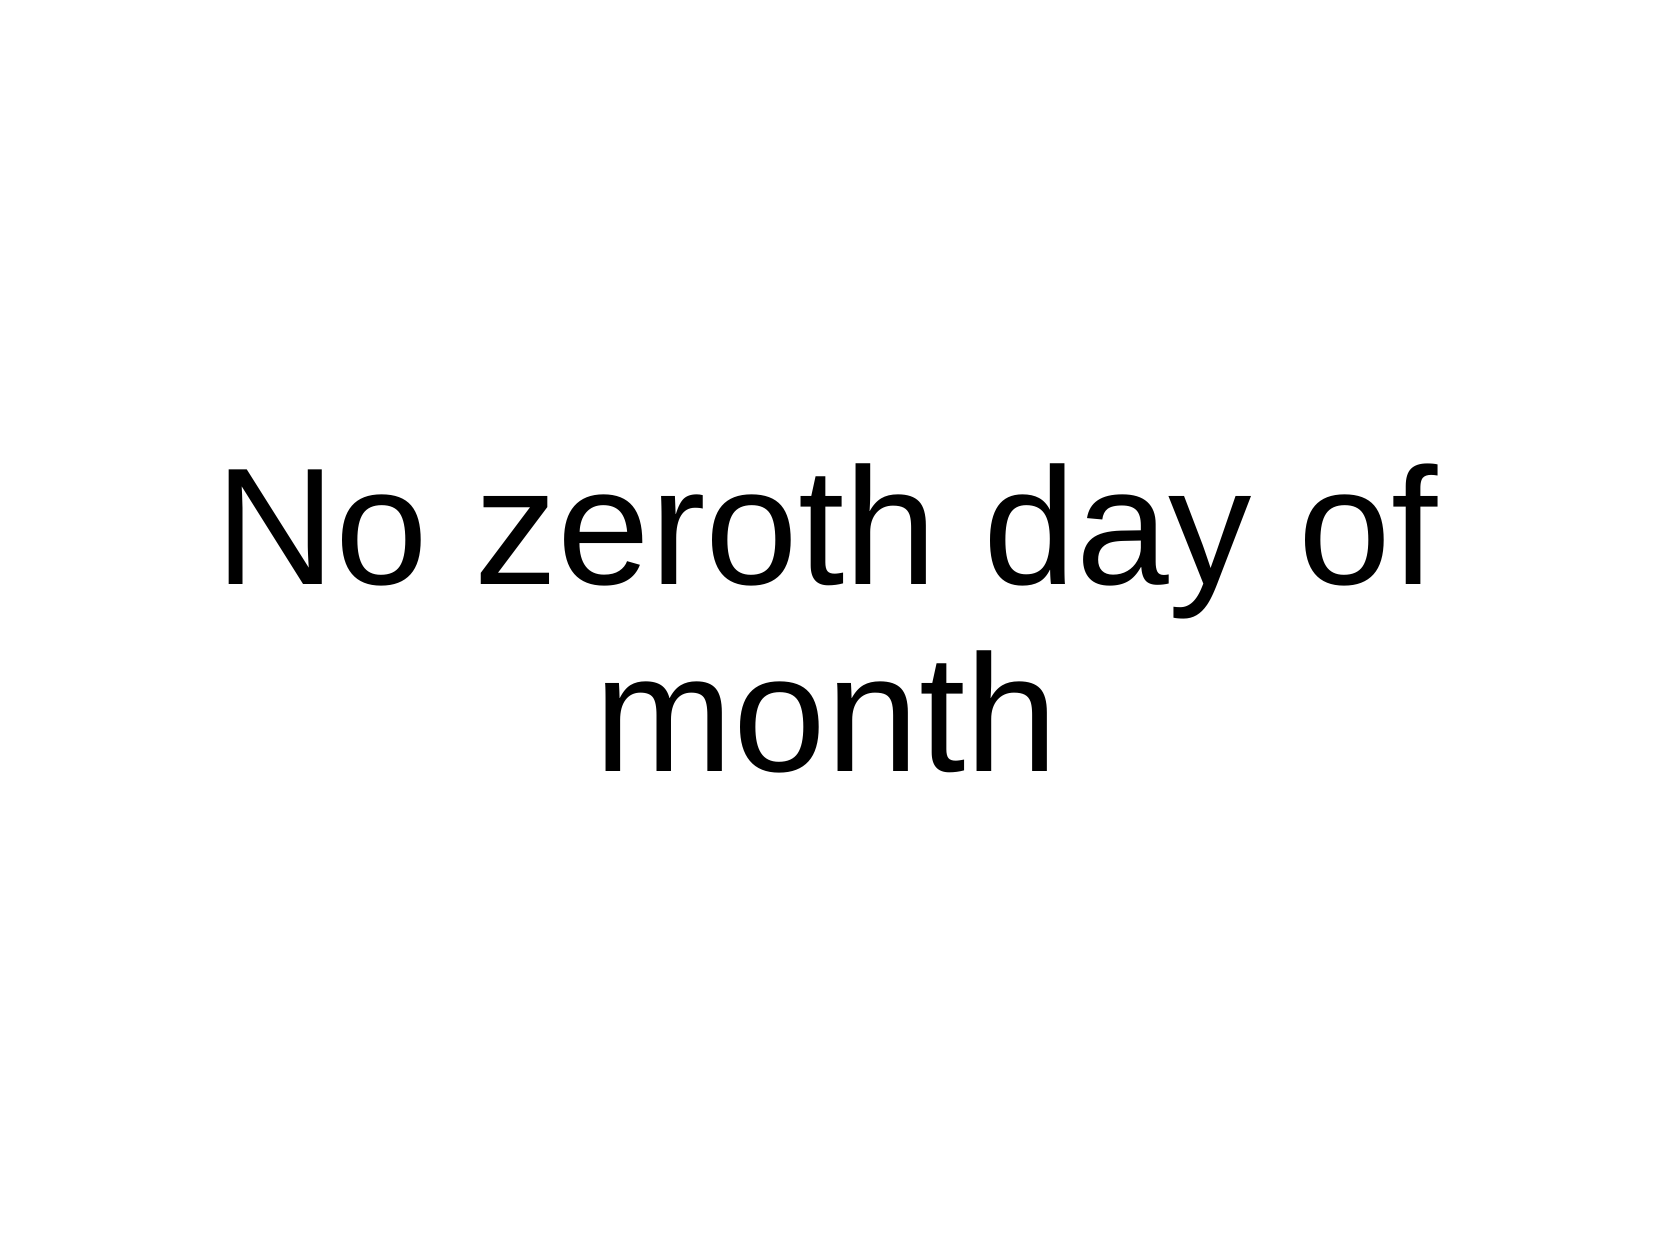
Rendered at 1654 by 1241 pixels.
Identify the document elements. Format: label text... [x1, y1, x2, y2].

title No zeroth day of month [0, 433, 1654, 807]
